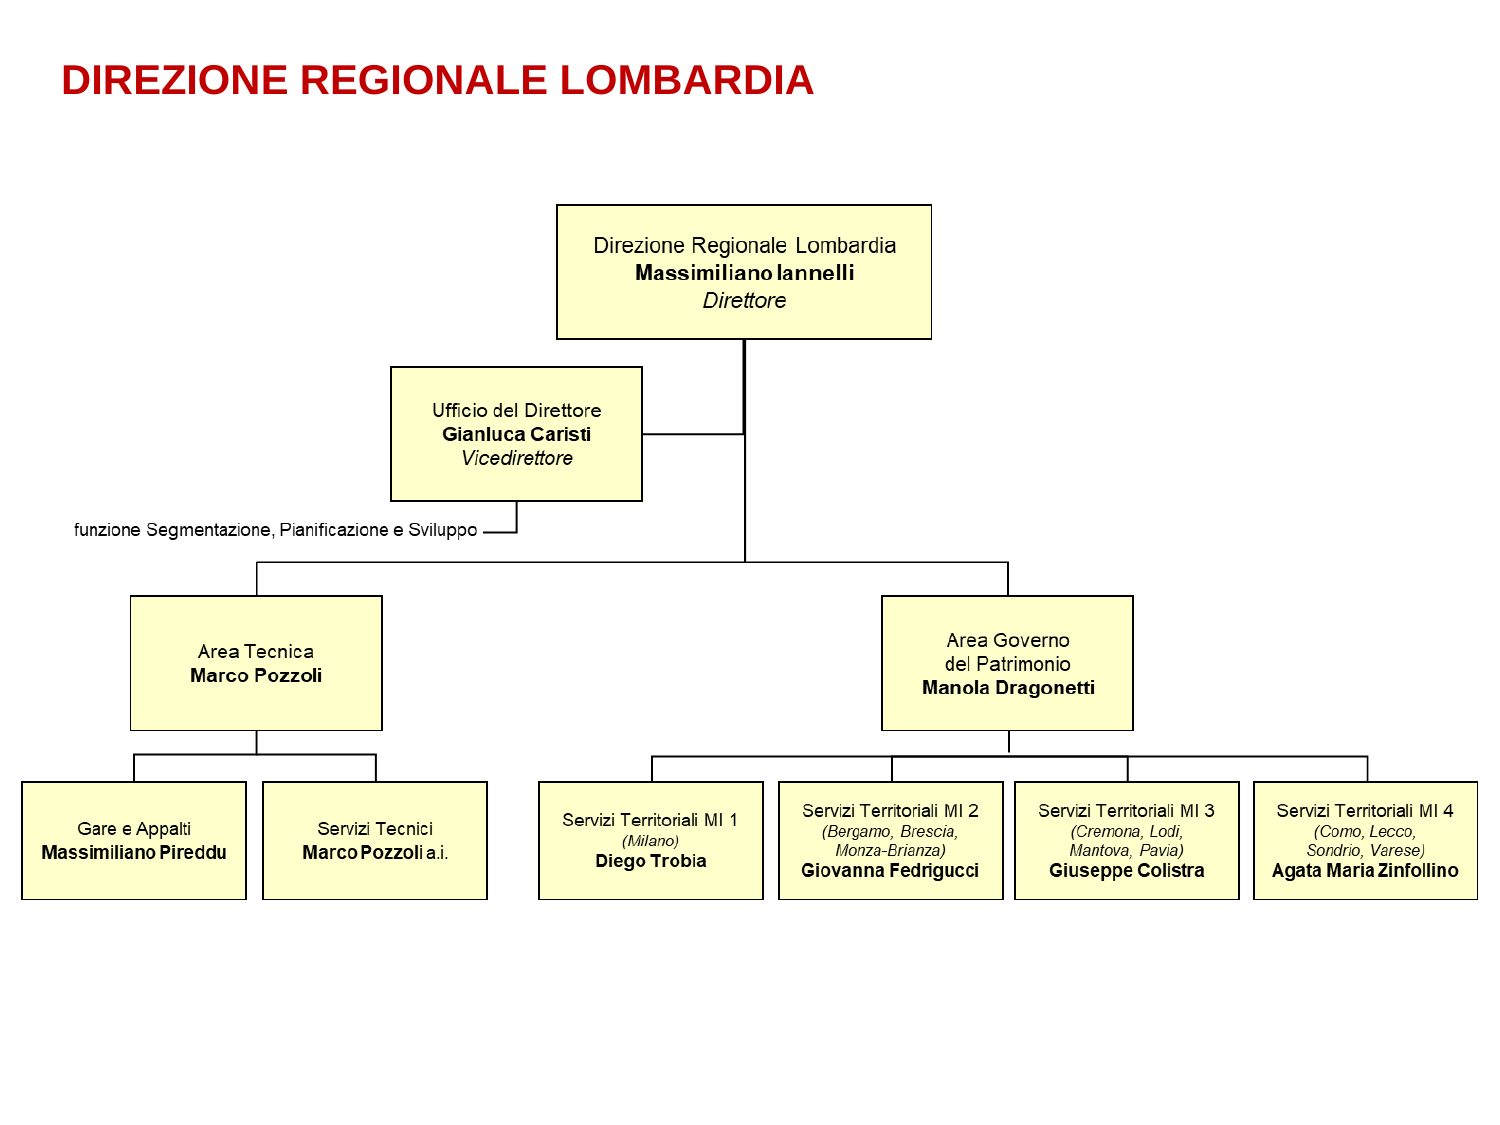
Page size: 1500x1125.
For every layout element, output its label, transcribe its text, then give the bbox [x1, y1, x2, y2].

picture [21, 204, 1478, 900]
text_box DIREZIONE REGIONALE LOMBARDIA [46, 45, 1500, 128]
